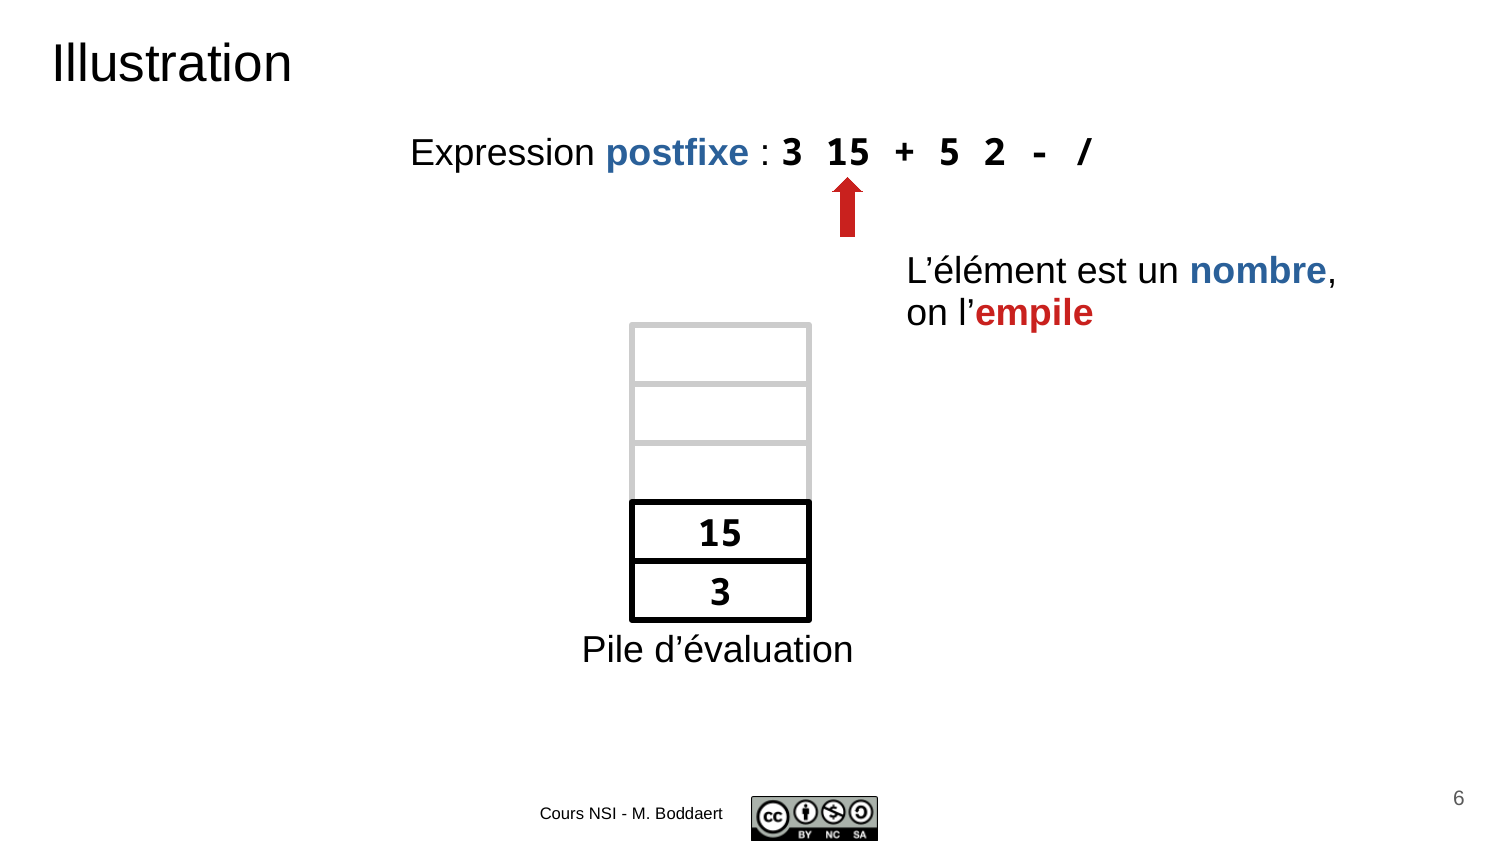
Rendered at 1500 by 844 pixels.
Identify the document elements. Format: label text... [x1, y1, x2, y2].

text_box Expression postfixe : 3 15 + 5 2 - / [29, 120, 1477, 760]
text_box Pile d’évaluation [566, 620, 880, 680]
picture [751, 796, 878, 841]
text_box 3 [631, 562, 810, 620]
title Illustration [51, 13, 1449, 108]
text_box [631, 324, 810, 501]
slide_number <numéro> [1389, 764, 1480, 830]
text_box [832, 177, 863, 237]
text_box 15 [631, 501, 810, 562]
text_box L’élément est un nombre, on l’empile [891, 242, 1394, 344]
